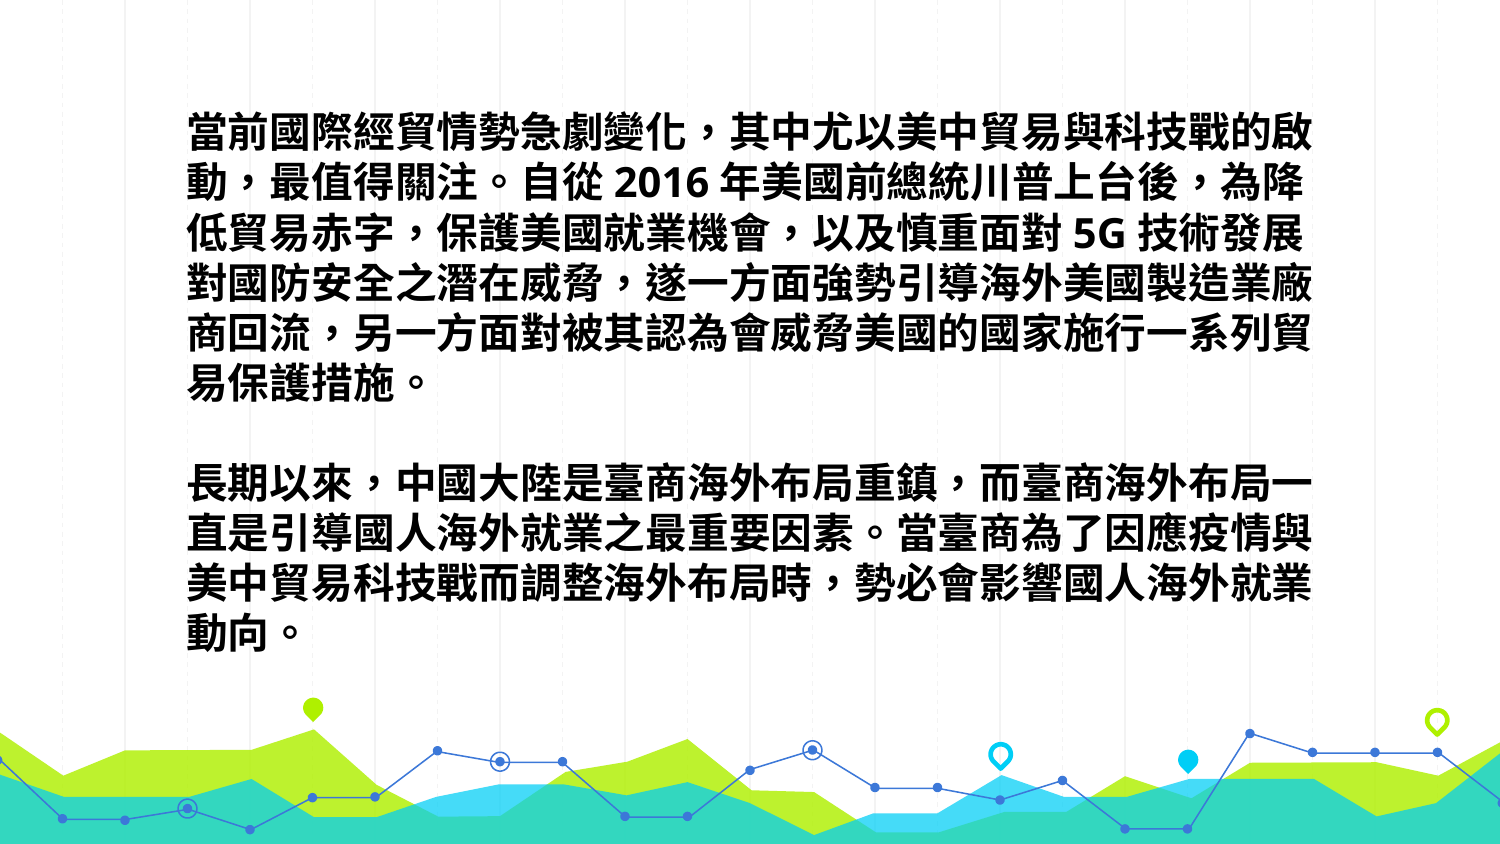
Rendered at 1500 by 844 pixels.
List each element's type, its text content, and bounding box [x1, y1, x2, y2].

list 當前國際經貿情勢急劇變化，其中尤以美中貿易與科技戰的啟動，最值得關注。自從2016年美國前總統川普上台後，為降低貿易赤字，保護美國就業機會，以及慎重面對5G技術發展對國防安全之潛在威脅，遂一方面強勢引導海外美國製造業廠商回流，另一方面對被其認為會威脅美國的國家施行一系列貿易保護措施。 長期以來，中國大陸是臺商海外布局重鎮，而臺商海外布局一直是引導國人海外就業之最重要因素。當臺商為了因應疫情與美中貿易科技戰而調整海外布局時，勢必會影響國人海外就業動向。 [171, 91, 1329, 706]
